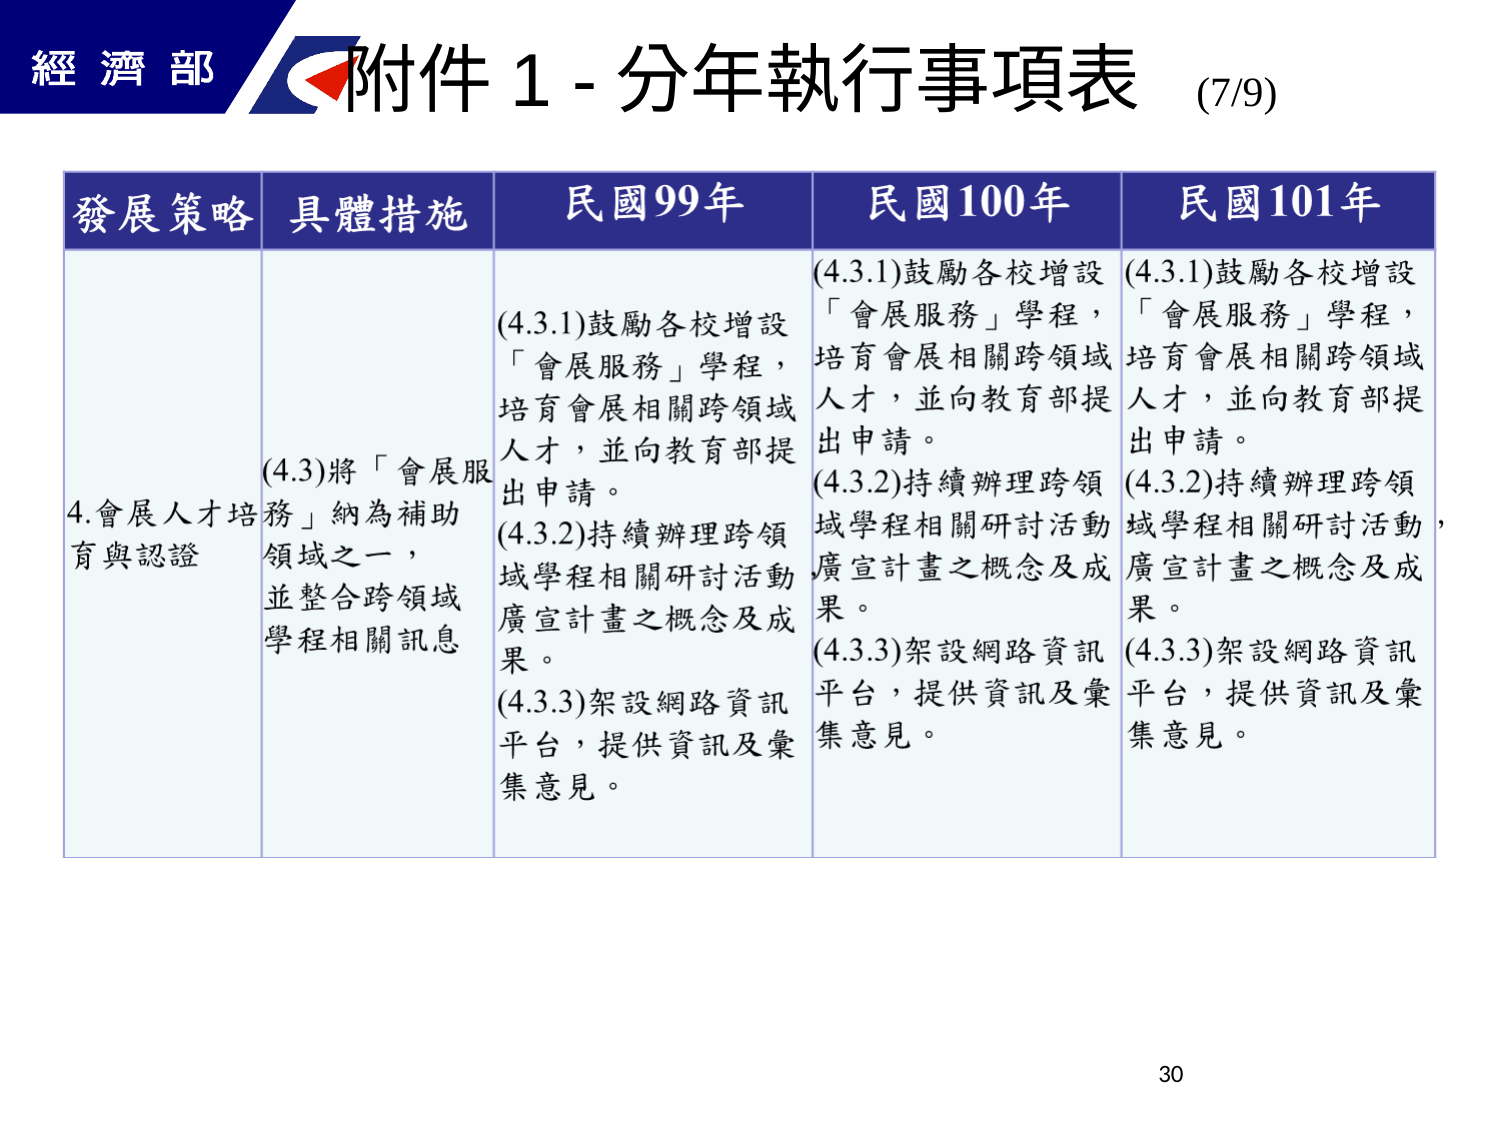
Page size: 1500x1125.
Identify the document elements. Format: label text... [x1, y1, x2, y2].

picture [43, 158, 1478, 858]
text_box 附件1 -分年執行事項表 (7/9) [135, 0, 1485, 135]
